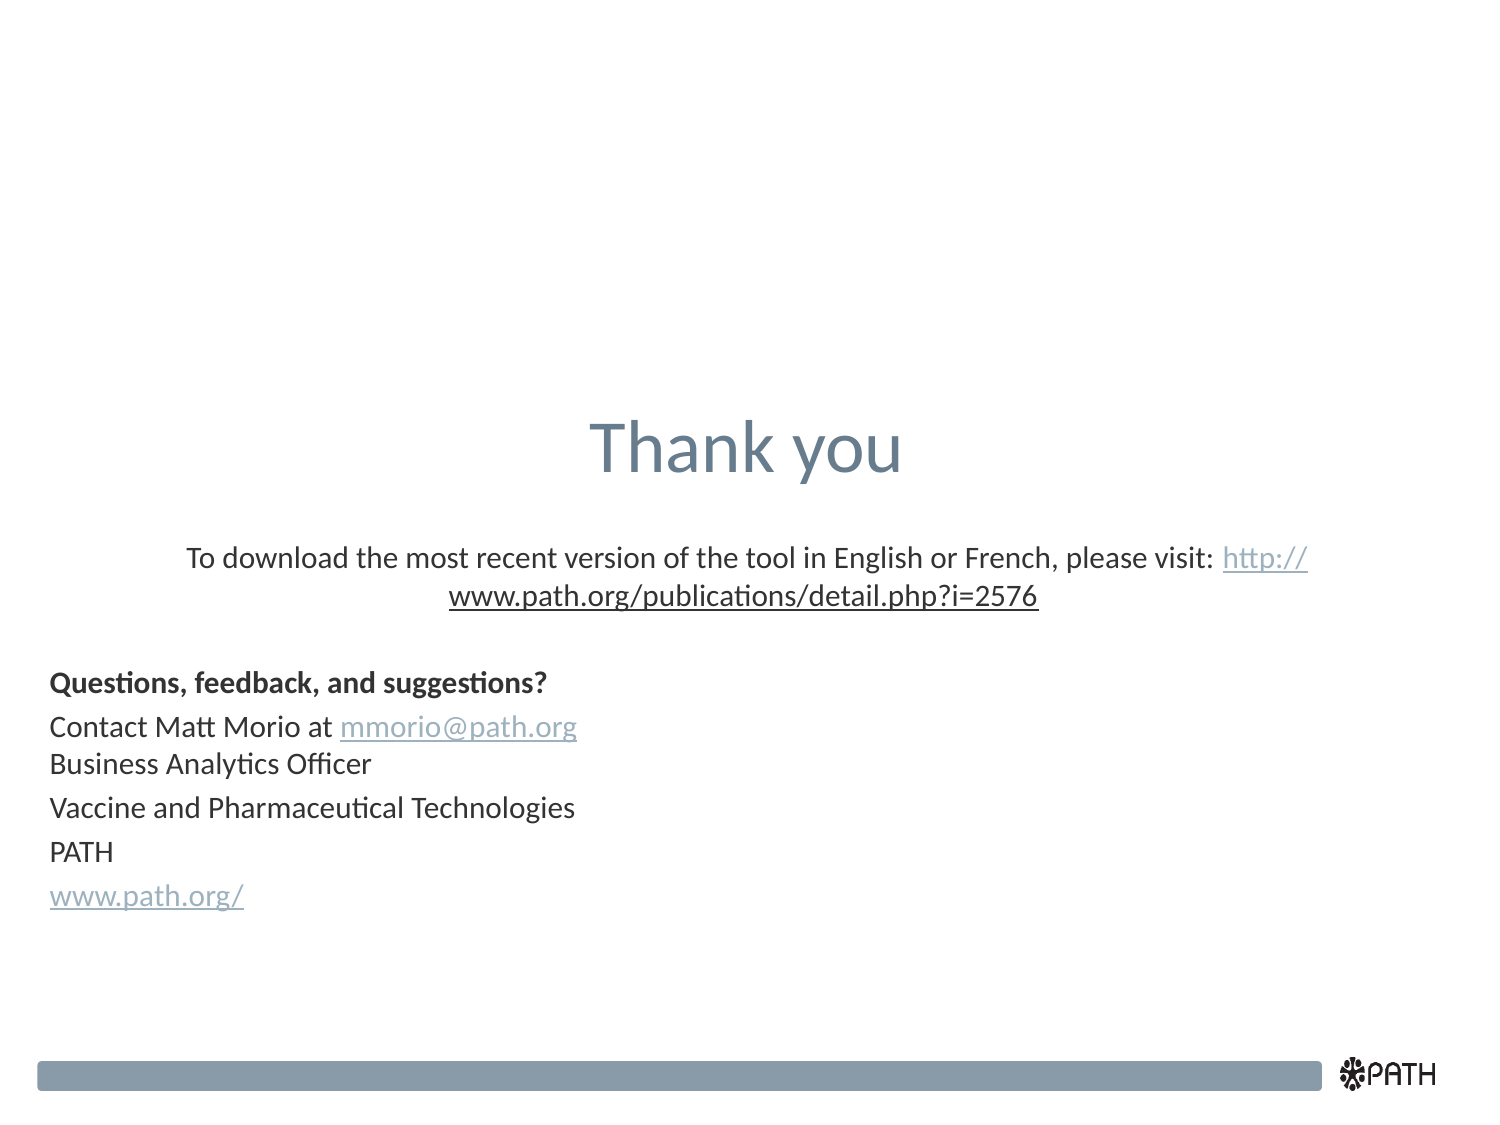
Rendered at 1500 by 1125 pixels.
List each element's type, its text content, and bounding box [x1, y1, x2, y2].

picture [1340, 1057, 1435, 1091]
list Thank you To download the most recent version of the tool in English or French, please visit: http://www.path.org/publications/detail.php?i=2576 Questions, feedback, and suggestions? Contact Matt Morio at mmorio@path.org Business Analytics Officer Vaccine and Pharmaceutical Technologies PATH www.path.org/ [34, 337, 1460, 835]
